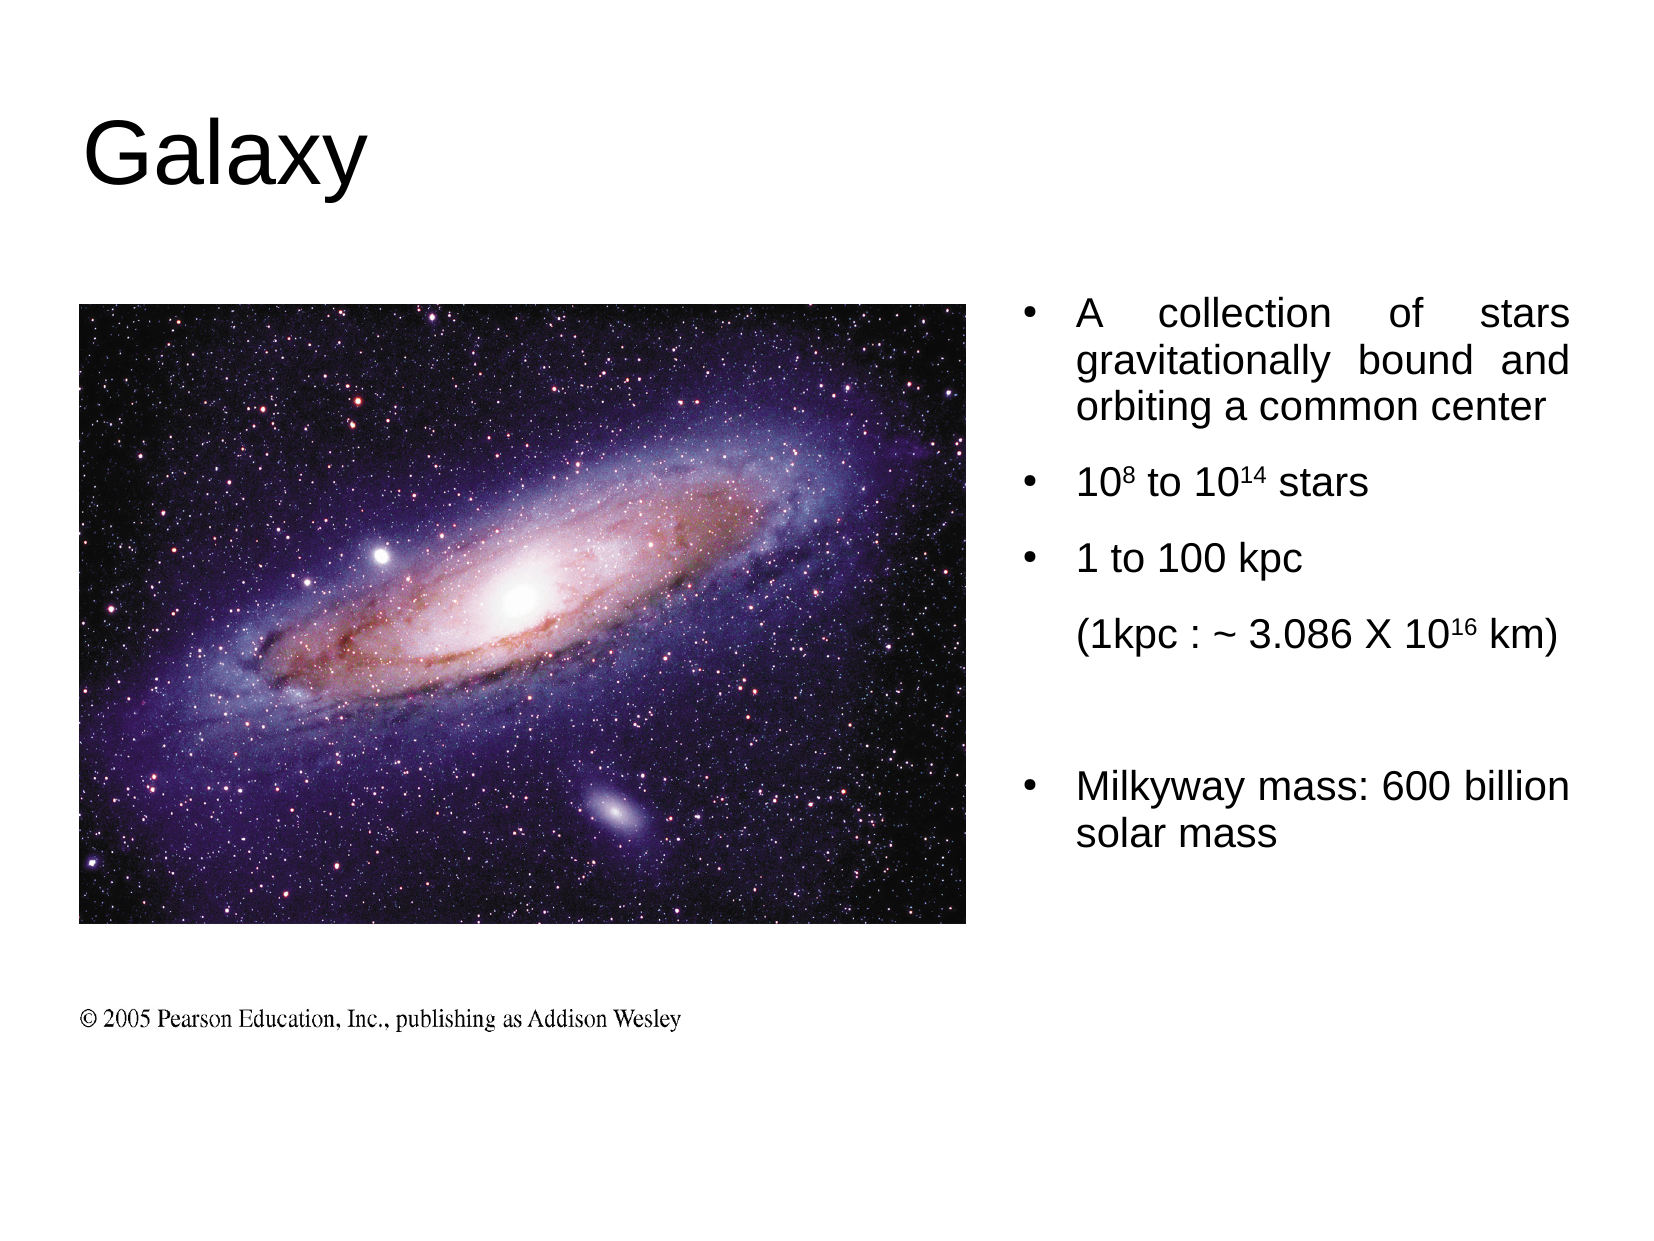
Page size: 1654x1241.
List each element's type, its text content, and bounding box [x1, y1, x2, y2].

list A collection of stars gravitationally bound and orbiting a common center 108 to 1014 stars 1 to 100 kpc (1kpc : ~ 3.086 X 1016 km) Milkyway mass: 600 billion solar mass [1005, 290, 1571, 1010]
title Galaxy [82, 49, 1571, 257]
picture [79, 304, 966, 1040]
